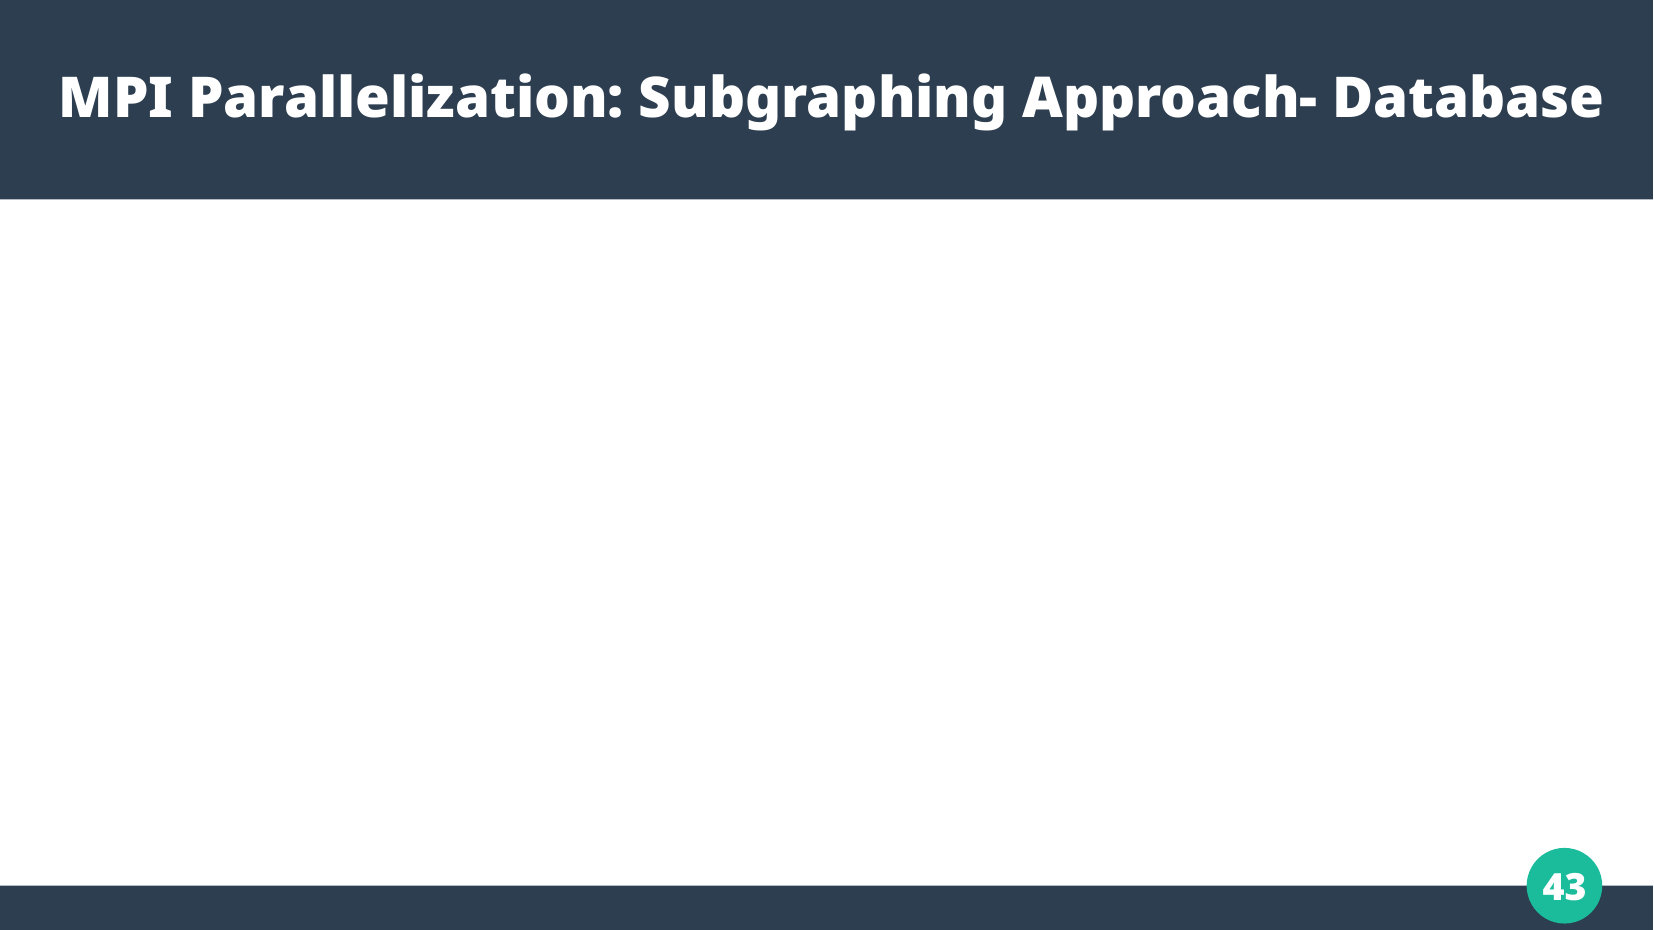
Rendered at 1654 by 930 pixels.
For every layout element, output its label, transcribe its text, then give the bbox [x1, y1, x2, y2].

title MPI Parallelization: Subgraphing Approach- Database [58, 36, 1613, 155]
